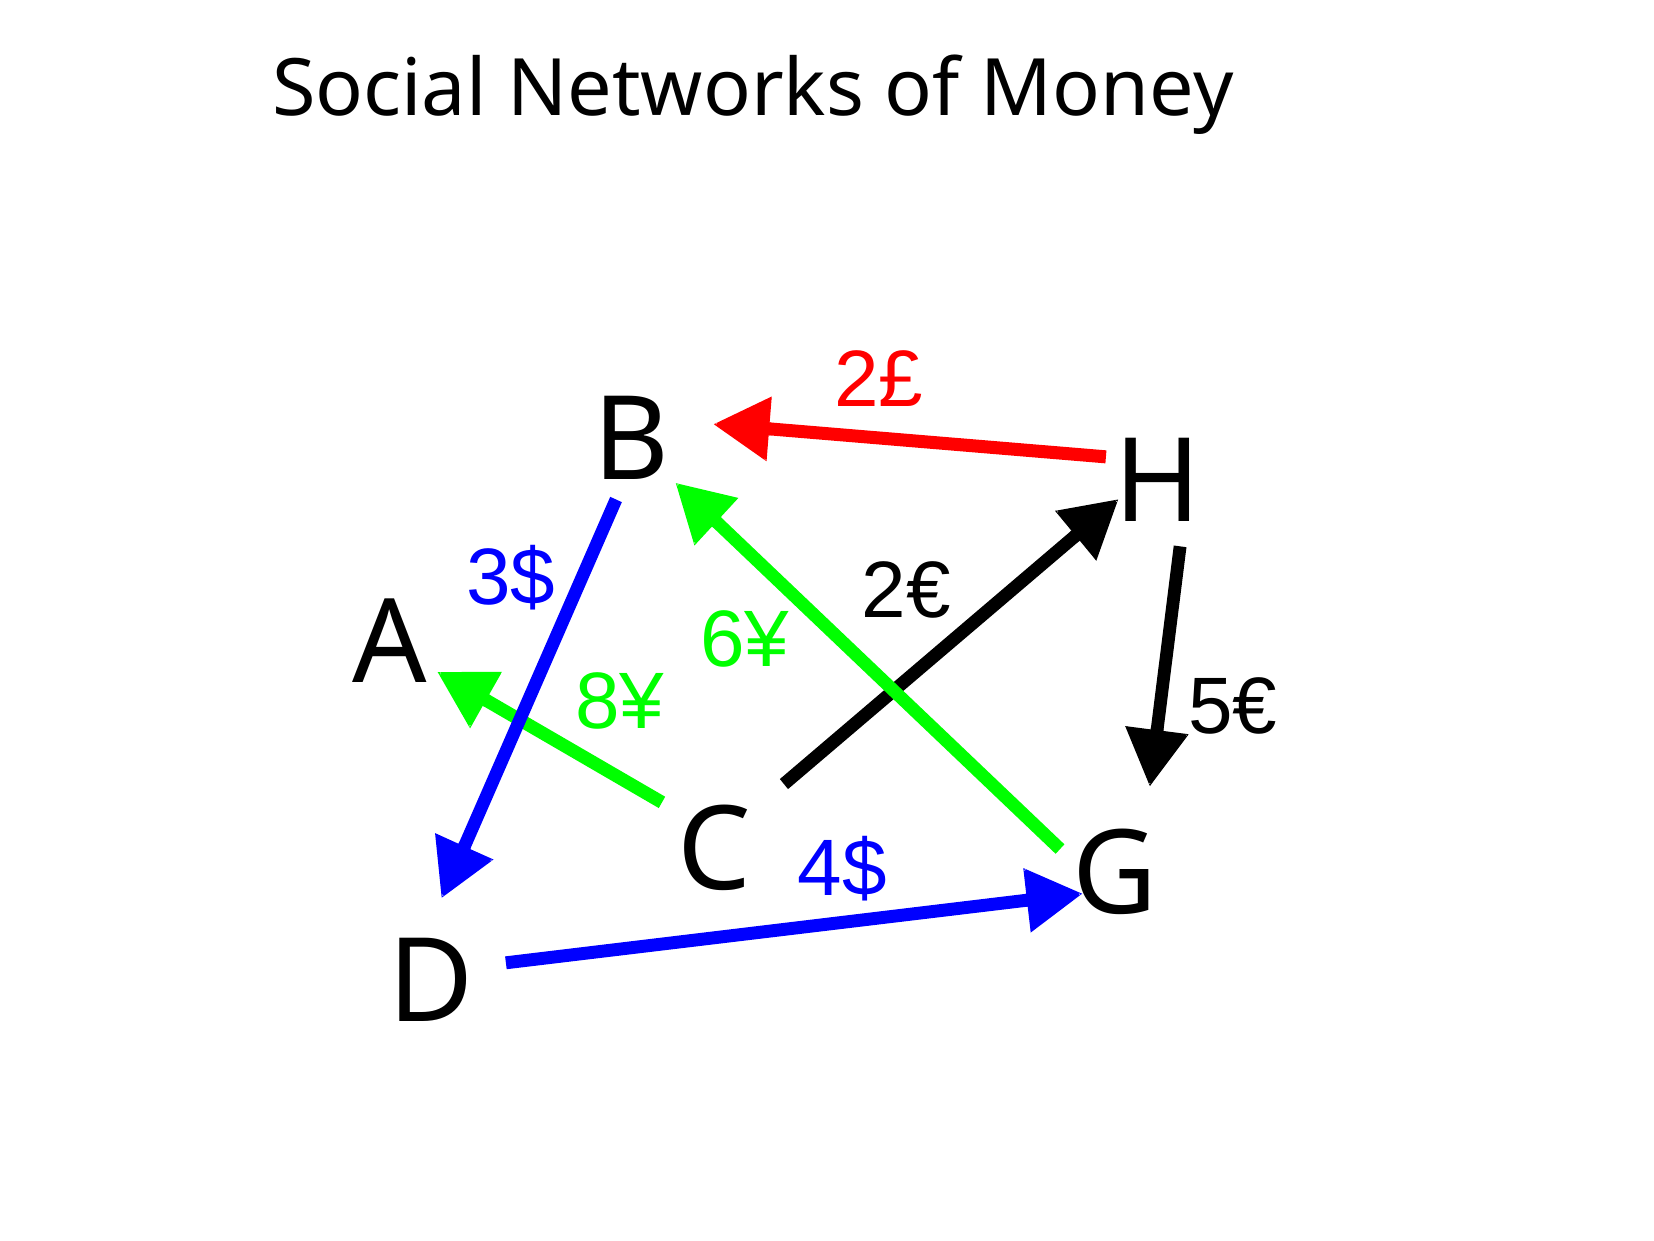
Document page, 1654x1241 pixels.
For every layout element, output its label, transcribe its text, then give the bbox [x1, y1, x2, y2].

text_box [505, 868, 1083, 970]
text_box 3$ [466, 532, 558, 626]
text_box H [1114, 397, 1234, 539]
text_box 5€ [1188, 660, 1280, 754]
text_box A [352, 557, 472, 699]
text_box [435, 496, 666, 898]
text_box Social Networks of Money [272, 31, 1319, 128]
text_box 6¥ [700, 593, 792, 688]
text_box [1125, 545, 1188, 787]
text_box D [388, 896, 509, 1039]
text_box [713, 396, 1107, 464]
text_box 2£ [834, 333, 926, 428]
text_box G [1072, 789, 1193, 931]
text_box C [677, 764, 797, 907]
text_box 4$ [797, 823, 890, 917]
text_box B [594, 354, 714, 496]
text_box [675, 483, 1114, 854]
text_box 2€ [861, 545, 954, 639]
text_box 8¥ [575, 655, 667, 749]
